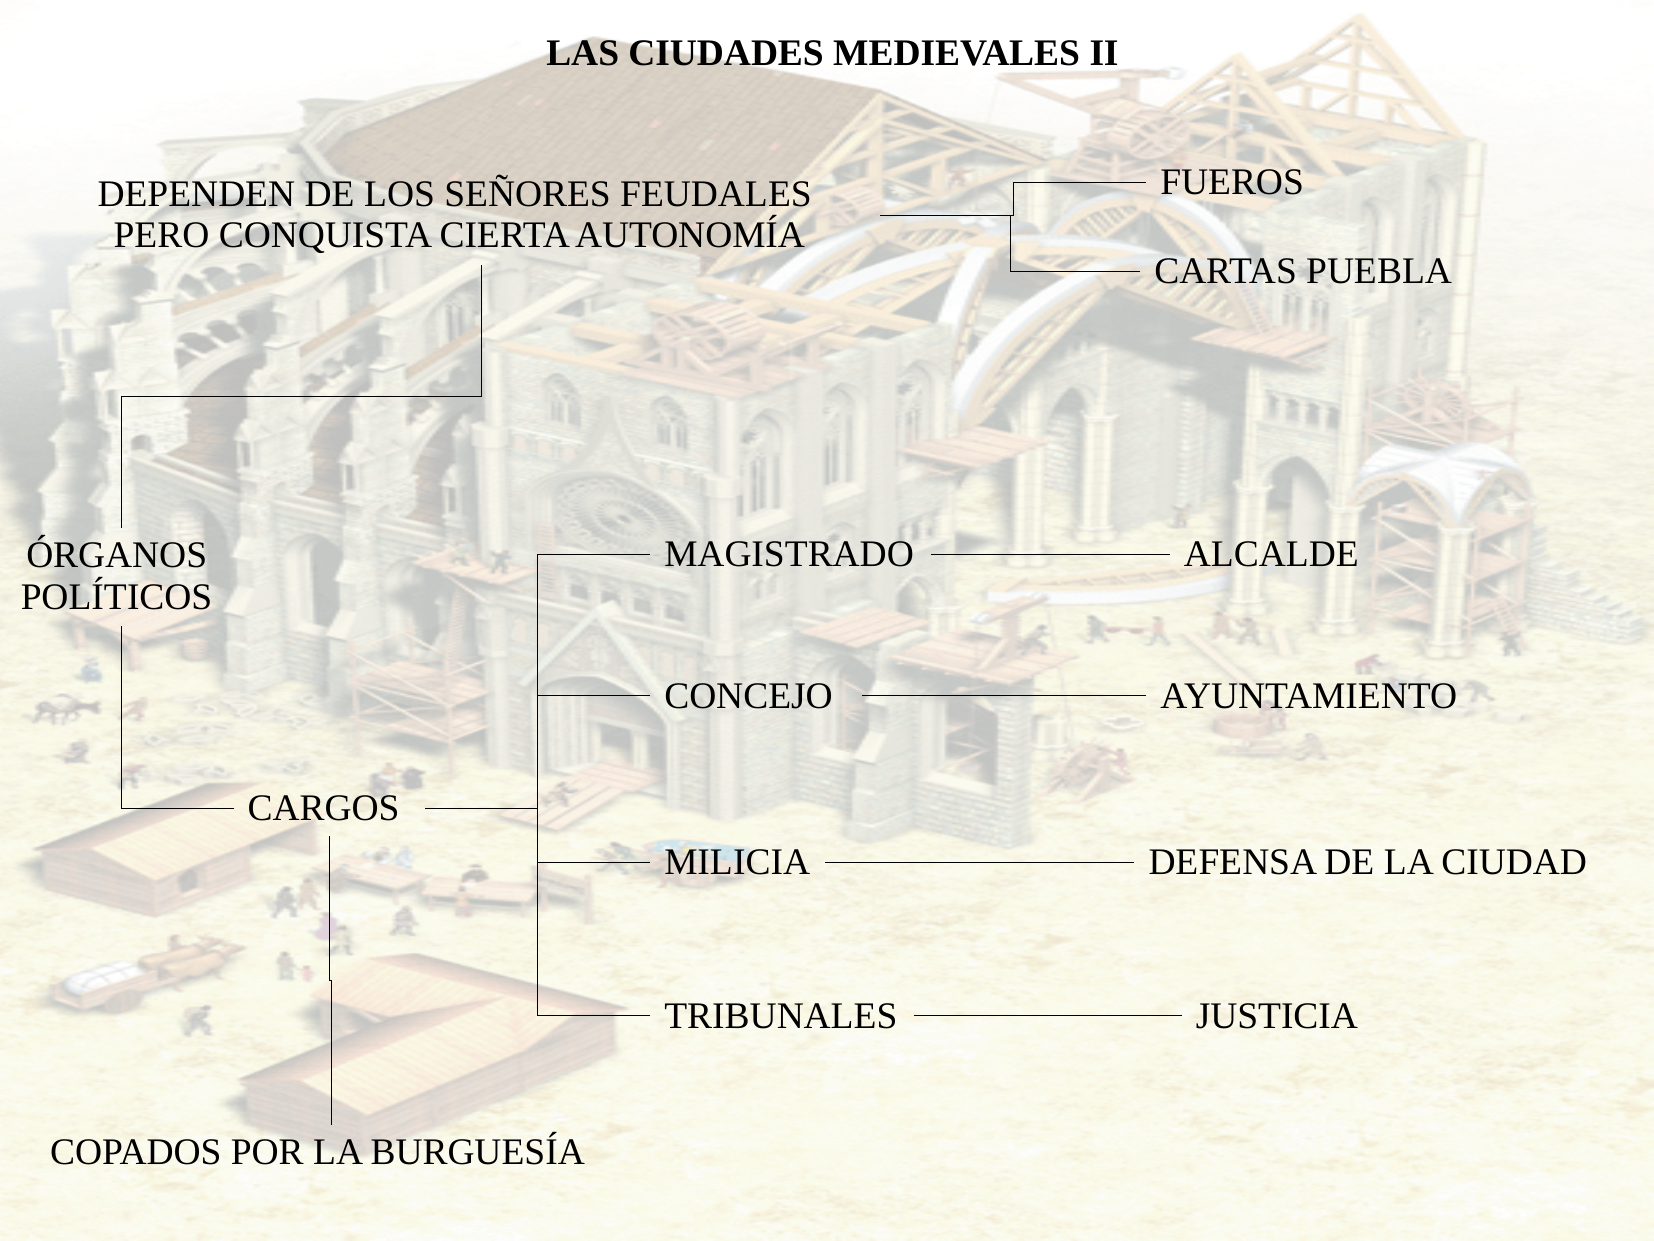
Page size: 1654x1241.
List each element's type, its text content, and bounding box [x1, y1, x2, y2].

text_box CARGOS [233, 779, 426, 837]
text_box CARTAS PUEBLA [1139, 243, 1477, 301]
text_box LAS CIUDADES MEDIEVALES II [531, 24, 1134, 83]
text_box JUSTICIA [1181, 987, 1378, 1045]
text_box DEFENSA DE LA CIUDAD [1133, 833, 1610, 892]
text_box AYUNTAMIENTO [1145, 667, 1472, 725]
text_box ÓRGANOS POLÍTICOS [6, 527, 237, 627]
text_box DEPENDEN DE LOS SEÑORES FEUDALES PERO CONQUISTA CIERTA AUTONOMÍA [82, 165, 881, 266]
text_box MAGISTRADO [649, 525, 932, 583]
text_box COPADOS POR LA BURGUESÍA [35, 1124, 628, 1182]
text_box FUEROS [1145, 153, 1332, 211]
picture [0, 0, 1654, 1241]
text_box ALCALDE [1169, 525, 1374, 583]
text_box CONCEJO [649, 667, 863, 725]
text_box TRIBUNALES [649, 987, 915, 1045]
text_box MILICIA [649, 833, 826, 892]
